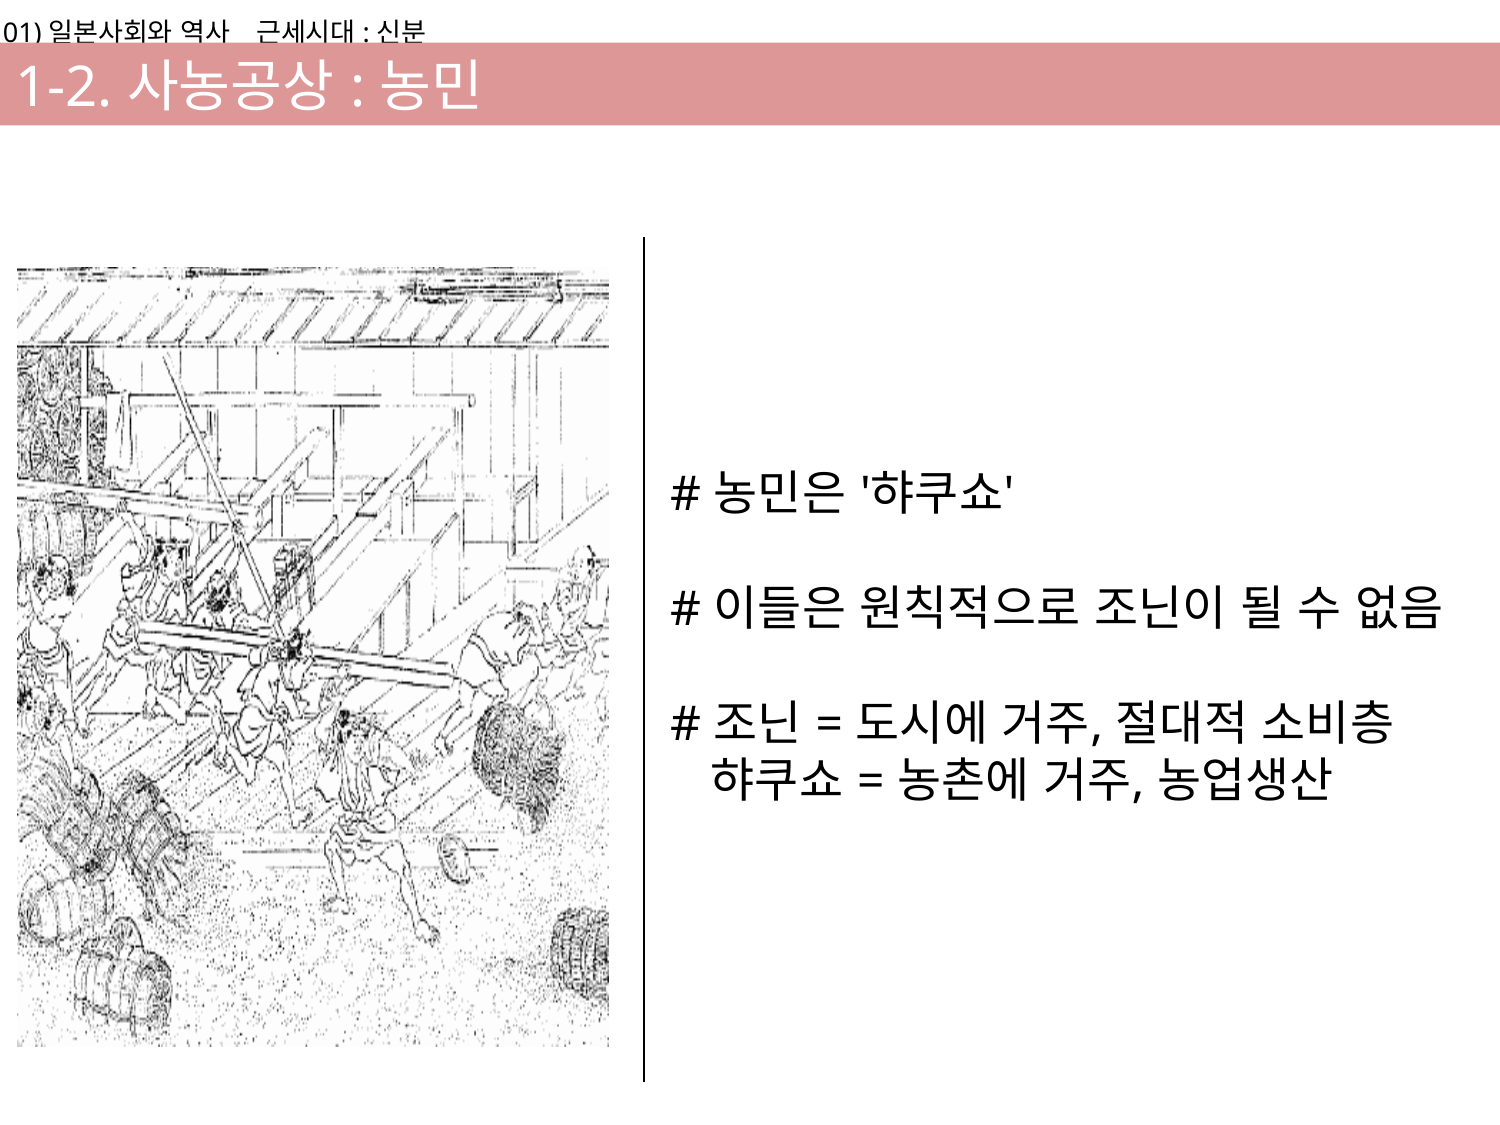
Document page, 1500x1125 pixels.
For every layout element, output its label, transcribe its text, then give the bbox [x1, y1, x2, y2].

text_box 1-2. 사농공상 : 농민 [0, 42, 1500, 126]
text_box # 농민은 '햐쿠쇼' # 이들은 원칙적으로 조닌이 될 수 없음 # 조닌 = 도시에 거주, 절대적 소비층 햐쿠쇼 = 농촌에 거주, 농업생산 [655, 455, 1500, 816]
text_box 01) 일본사회와 역사 _ 근세시대 : 신분 [0, 7, 868, 42]
picture [17, 267, 609, 1047]
